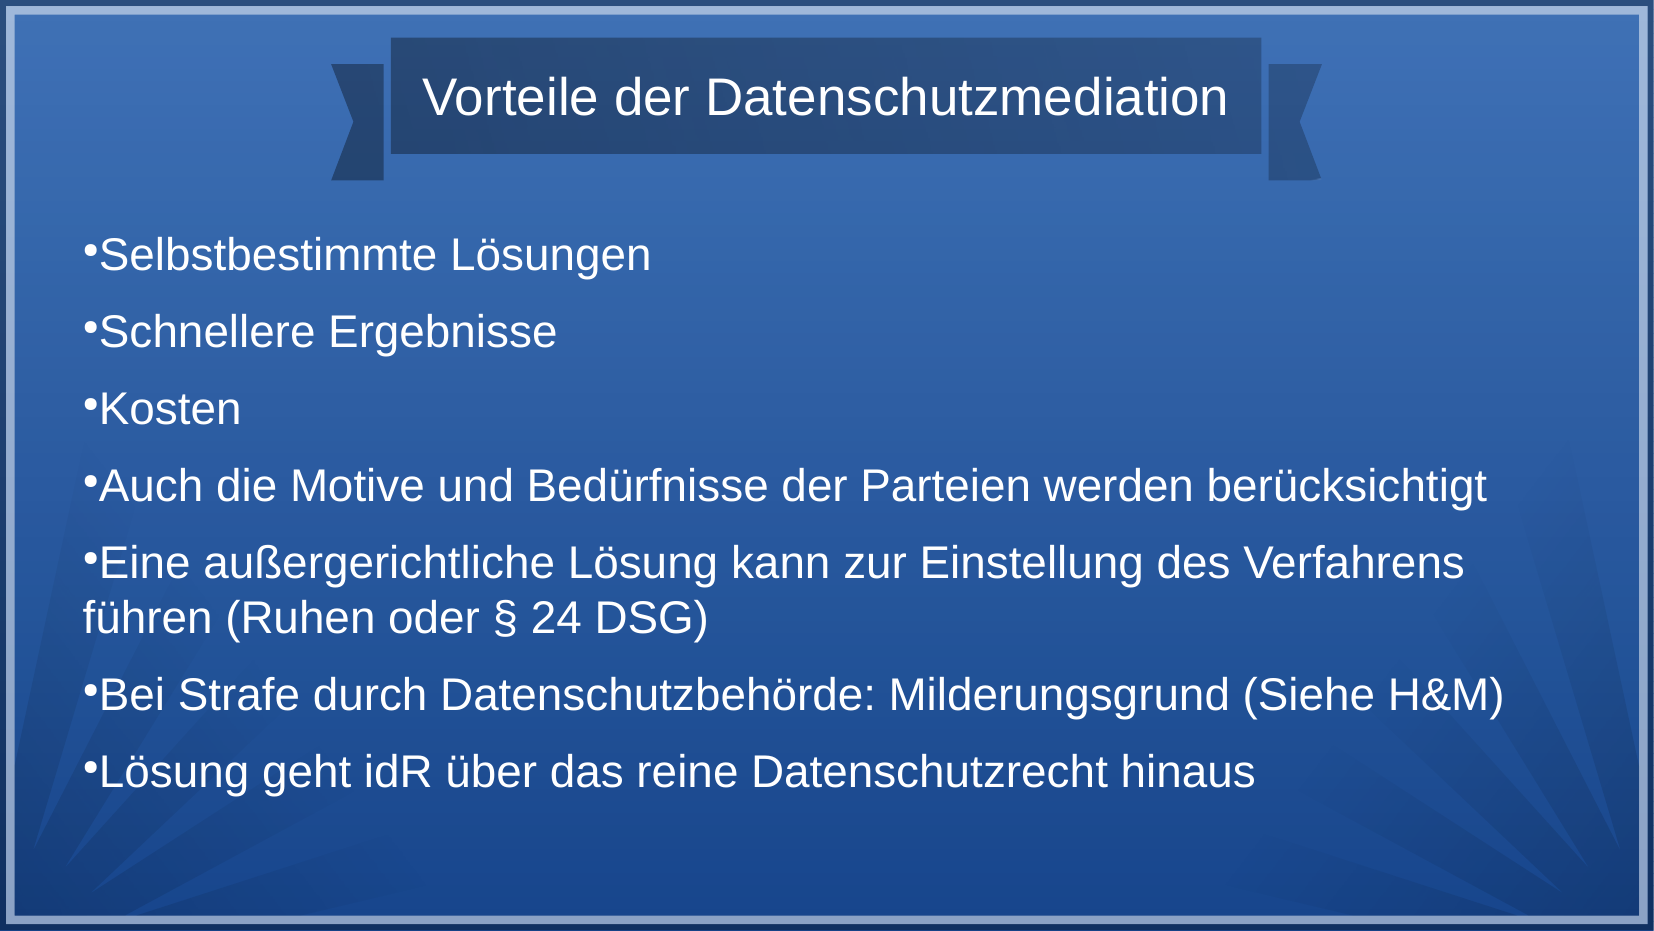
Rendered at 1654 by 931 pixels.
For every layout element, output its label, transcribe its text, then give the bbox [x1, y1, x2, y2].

list Selbstbestimmte Lösungen Schnellere Ergebnisse Kosten Auch die Motive und Bedürfnisse der Parteien werden berücksichtigt Eine außergerichtliche Lösung kann zur Einstellung des Verfahrens führen (Ruhen oder § 24 DSG) Bei Strafe durch Datenschutzbehörde: Milderungsgrund (Siehe H&M) Lösung geht idR über das reine Datenschutzrecht hinaus [82, 224, 1571, 848]
title Vorteile der Datenschutzmediation [389, 35, 1264, 154]
